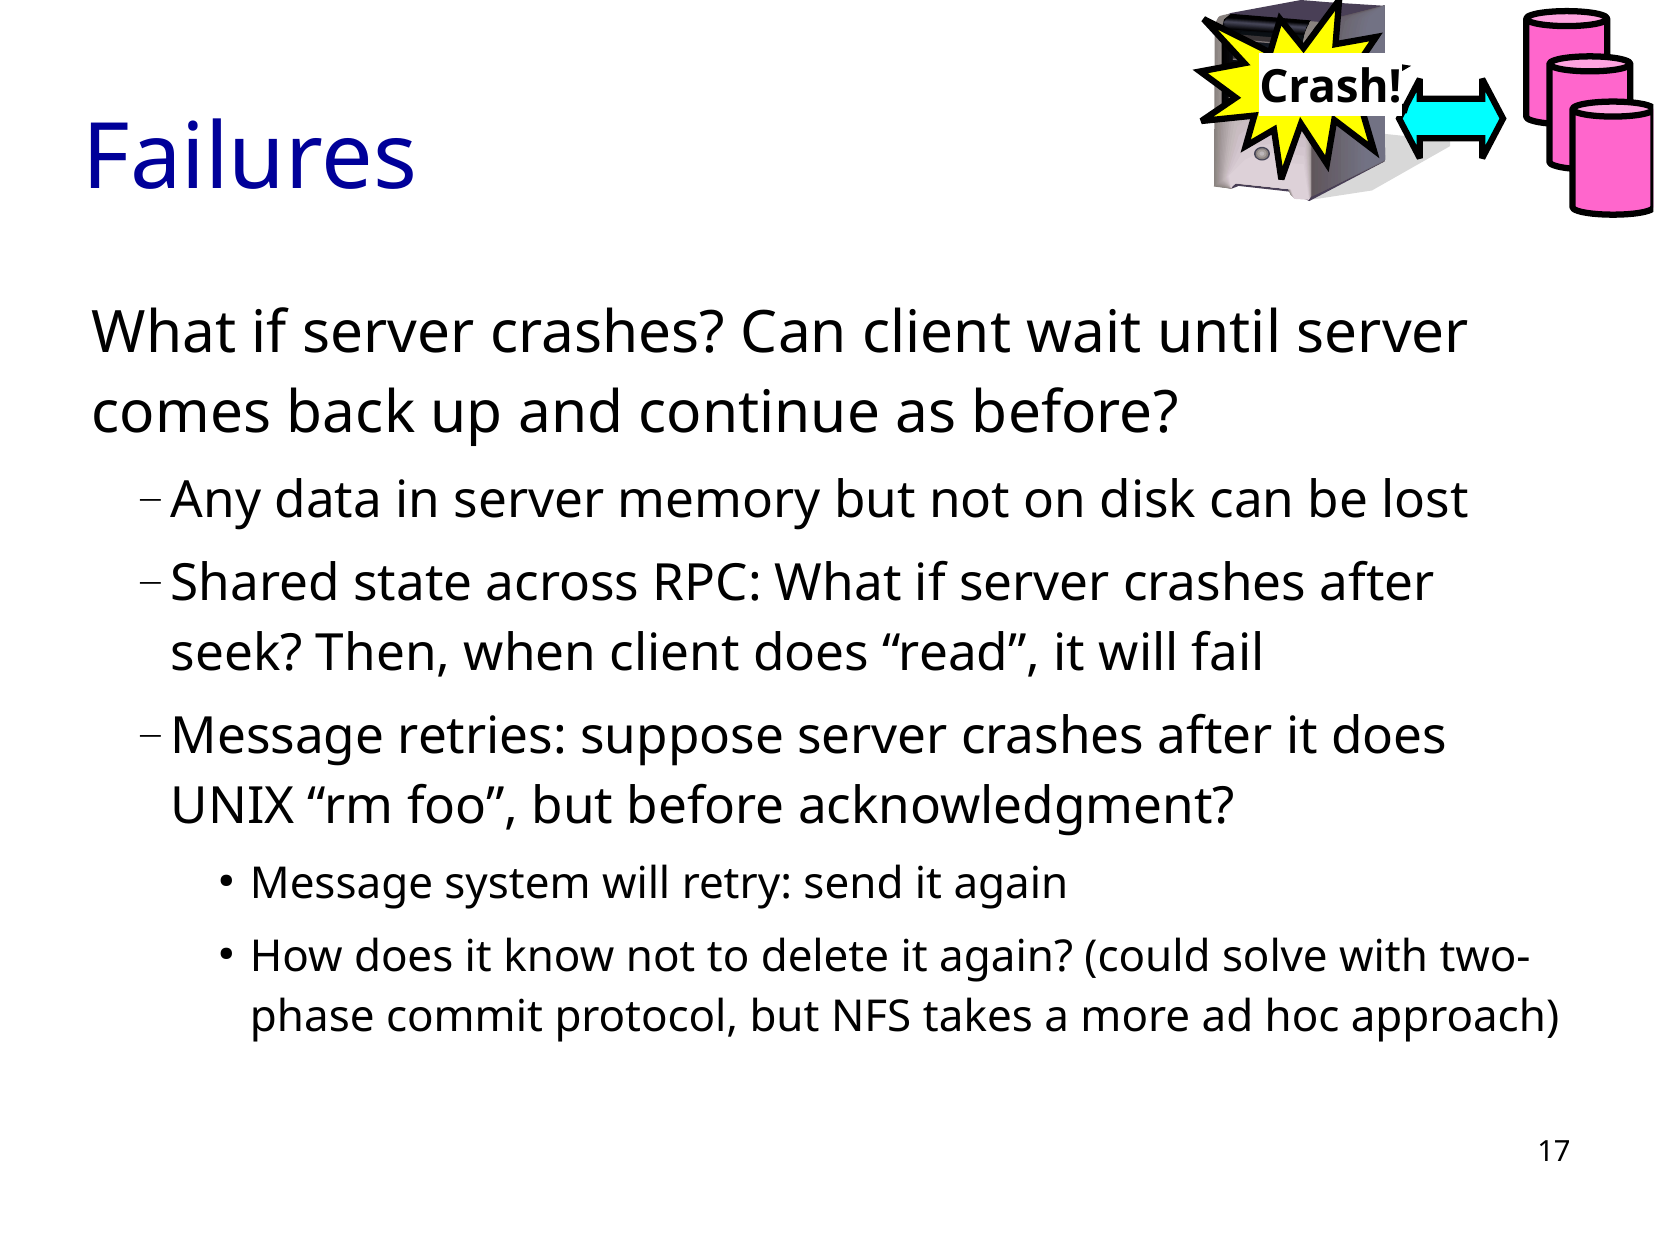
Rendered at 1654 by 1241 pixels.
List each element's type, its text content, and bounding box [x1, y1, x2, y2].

text_box Crash! [1200, 0, 1377, 180]
picture [1213, 31, 1243, 68]
title Failures [82, 49, 1571, 257]
text_box [1526, 19, 1654, 215]
text_box [1399, 78, 1504, 159]
picture [1336, 0, 1451, 107]
list What if server crashes? Can client wait until server comes back up and continue as before? Any data in server memory but not on disk can be lost Shared state across RPC: What if server crashes after seek? Then, when client does “read”, it will fail Message retries: suppose server crashes after it does UNIX “rm foo”, but before acknowledgment? Message system will retry: send it again How does it know not to delete it again? (could solve with two-phase commit protocol, but NFS takes a more ad hoc approach) [60, 290, 1571, 1096]
picture [1213, 116, 1451, 202]
picture [1213, 82, 1234, 112]
picture [1213, 0, 1338, 51]
